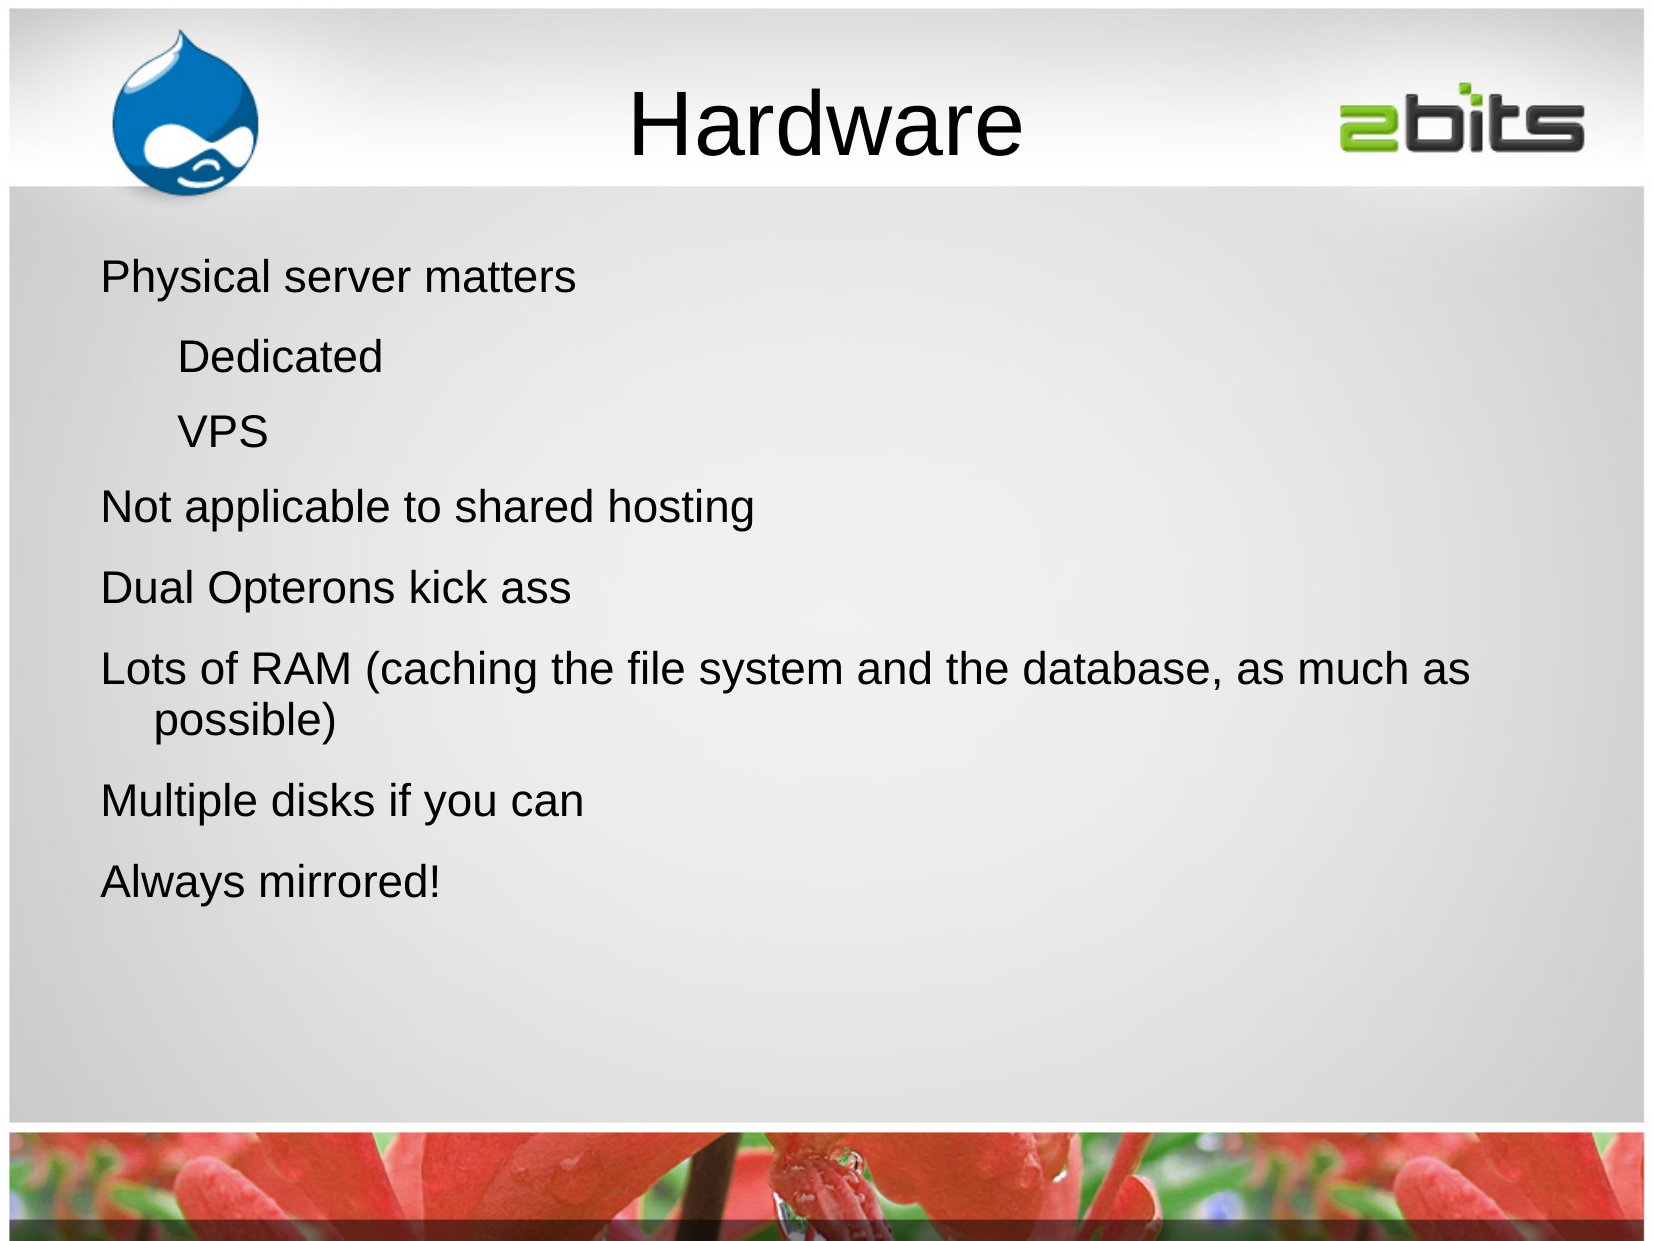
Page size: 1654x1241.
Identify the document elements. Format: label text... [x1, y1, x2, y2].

title Hardware [82, 27, 1571, 220]
list Physical server matters Dedicated VPS Not applicable to shared hosting Dual Opterons kick ass Lots of RAM (caching the file system and the database, as much as possible) Multiple disks if you can Always mirrored! [82, 250, 1571, 1058]
picture [0, 0, 1654, 1241]
